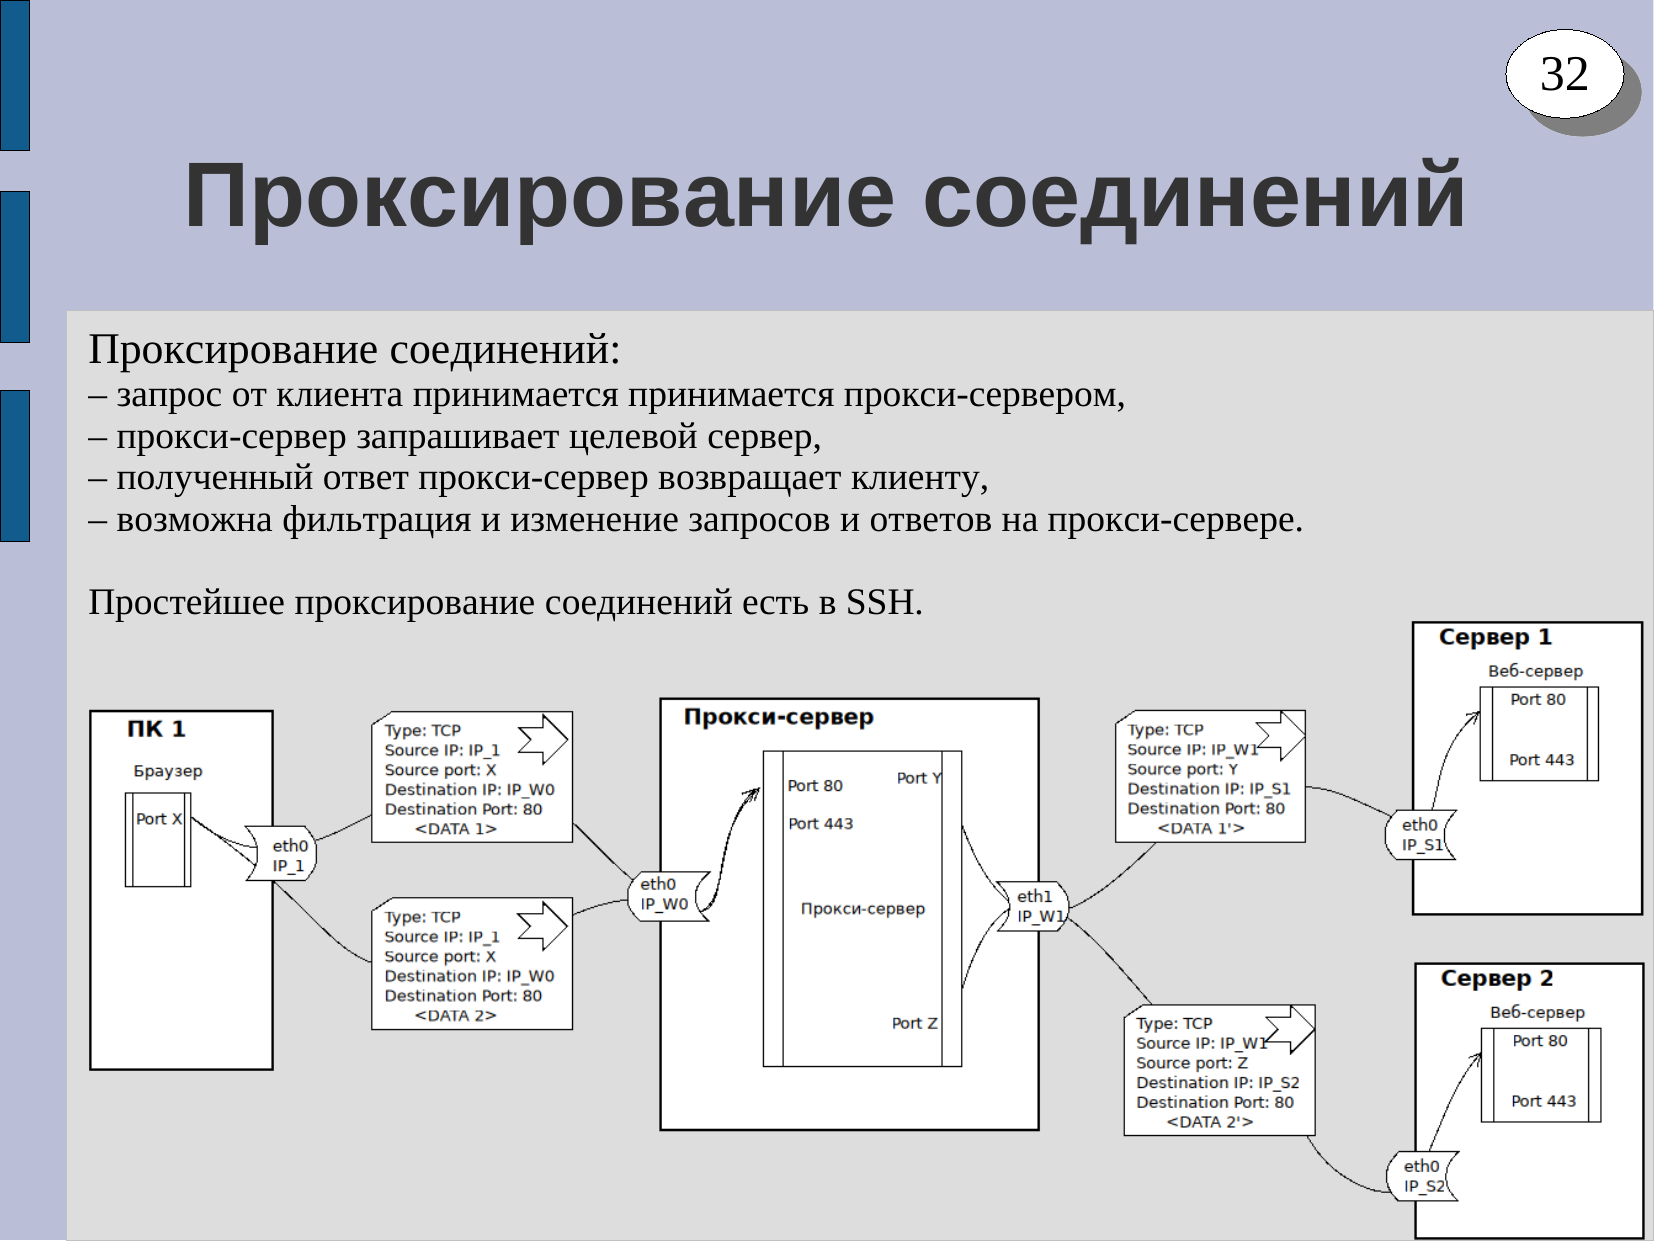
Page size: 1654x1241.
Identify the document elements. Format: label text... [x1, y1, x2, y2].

title Проксирование соединений [121, 91, 1534, 299]
text_box 32 [1505, 29, 1625, 119]
picture [88, 620, 1646, 1241]
text_box Проксирование соединений: – запрос от клиента принимается принимается прокси-сервером, – прокси-сервер запрашивает целевой сервер, – полученный ответ прокси-сервер возвращает клиенту, – возможна фильтрация и изменение запросов и ответов на прокси-сервере. Простейшее проксирование соединений есть в SSH. [88, 324, 1565, 620]
